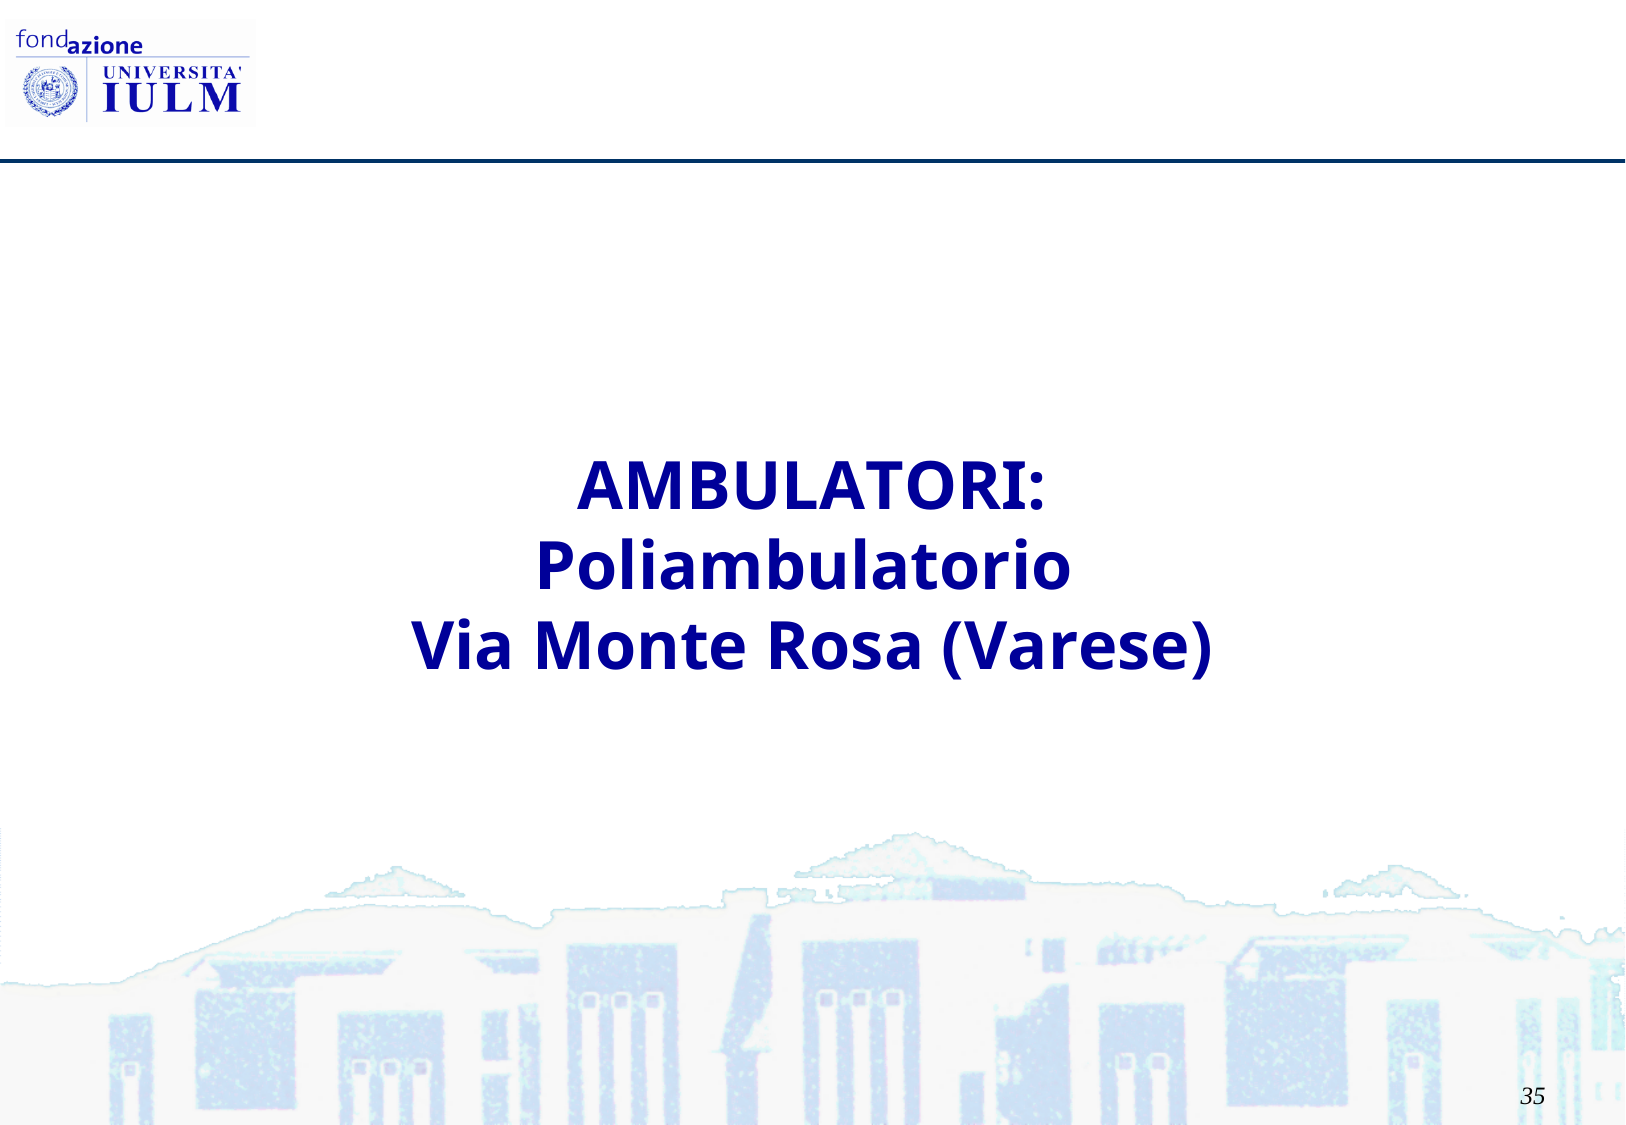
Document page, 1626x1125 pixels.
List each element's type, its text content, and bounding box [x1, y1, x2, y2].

picture [5, 19, 256, 127]
text_box AMBULATORI: Poliambulatorio Via Monte Rosa (Varese) [121, 469, 1504, 657]
